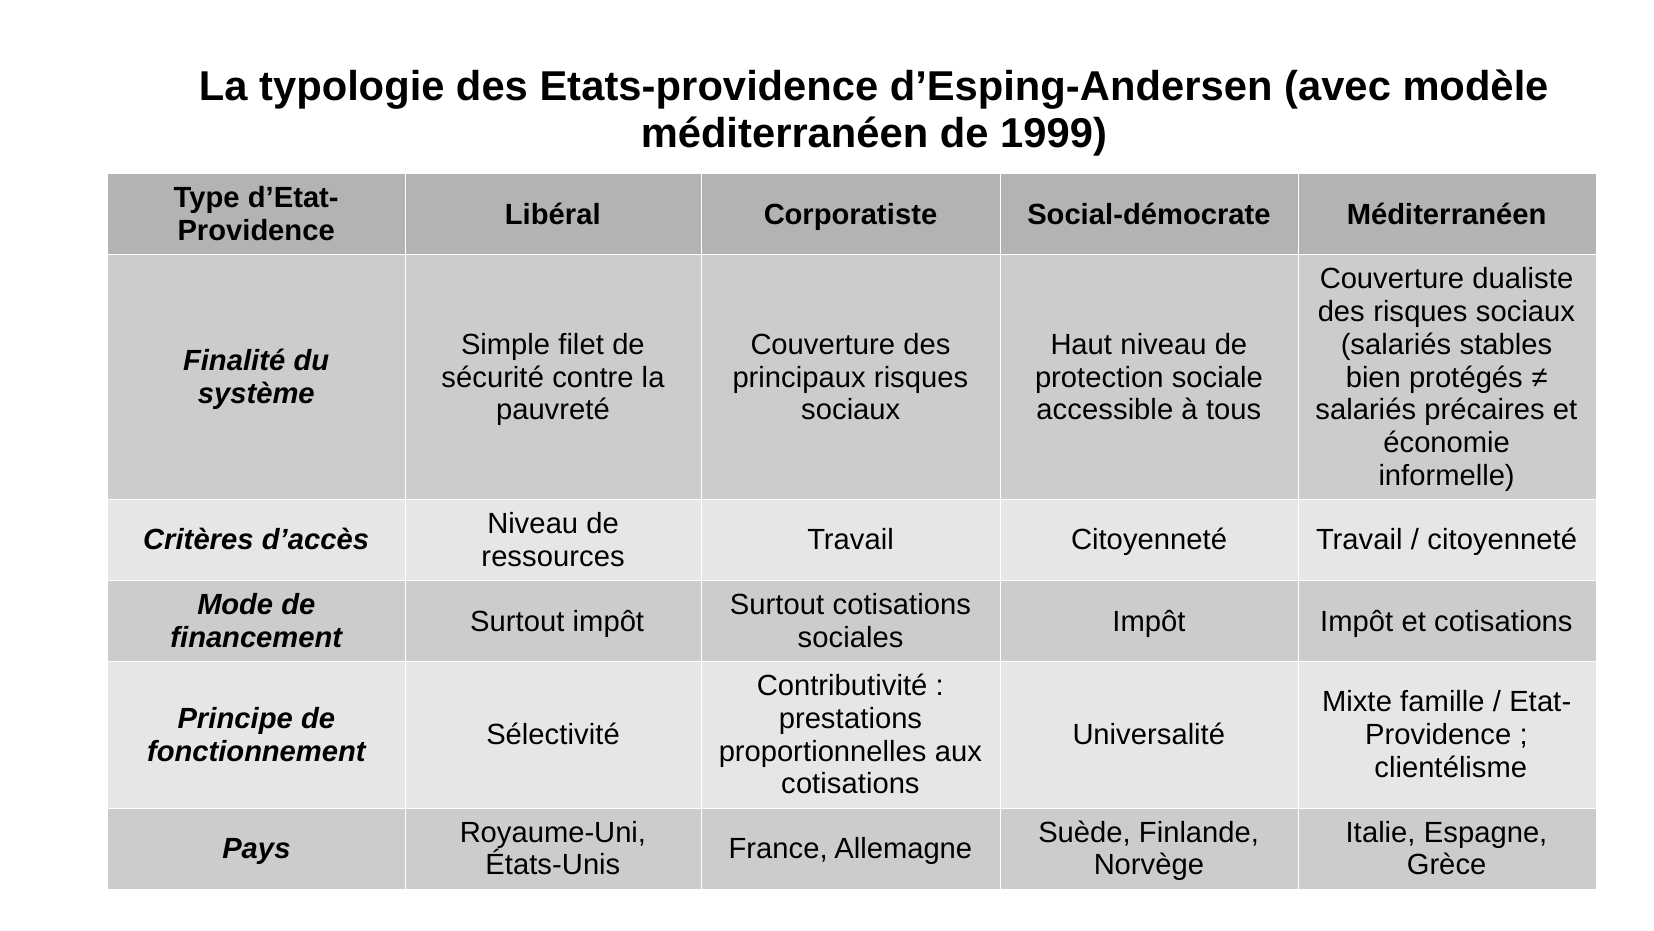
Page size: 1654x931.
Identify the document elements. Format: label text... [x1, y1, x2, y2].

table_cell Mixte famille / Etat-Providence ; clientélisme [1299, 662, 1596, 808]
table_cell Couverture des principaux risques sociaux [702, 255, 1000, 499]
table_cell Impôt [1001, 581, 1298, 661]
table_cell Principe de fonctionnement [108, 662, 405, 808]
table_cell Couverture dualiste des risques sociaux (salariés stables bien protégés ≠ salariés précaires et économie informelle) [1299, 255, 1596, 499]
table_cell Contributivité : prestations proportionnelles aux cotisations [702, 662, 1000, 808]
table_cell Royaume-Uni, États-Unis [406, 809, 701, 889]
table_cell Citoyenneté [1001, 500, 1298, 580]
table_cell Haut niveau de protection sociale accessible à tous [1001, 255, 1298, 499]
table_cell Finalité du système [108, 255, 405, 499]
table_cell Suède, Finlande, Norvège [1001, 809, 1298, 889]
table_cell Surtout cotisations sociales [702, 581, 1000, 661]
table_header Corporatiste [702, 174, 1000, 254]
table_cell Travail / citoyenneté [1299, 500, 1596, 580]
table_cell Sélectivité [406, 662, 701, 808]
table_cell France, Allemagne [702, 809, 1000, 889]
table_cell Travail [702, 500, 1000, 580]
table_header Libéral [406, 174, 701, 254]
table_cell Pays [108, 809, 405, 889]
table_cell Universalité [1001, 662, 1298, 808]
table_cell Niveau de ressources [406, 500, 701, 580]
table_cell Surtout impôt [406, 581, 701, 661]
list La typologie des Etats-providence d’Esping-Andersen (avec modèle méditerranéen de 1999) [94, 62, 1583, 603]
table_cell Mode de financement [108, 581, 405, 661]
table_header Type d’Etat-Providence [108, 174, 405, 254]
table_cell Simple filet de sécurité contre la pauvreté [406, 255, 701, 499]
table_cell Impôt et cotisations [1299, 581, 1596, 661]
table_cell Critères d’accès [108, 500, 405, 580]
table_cell Italie, Espagne, Grèce [1299, 809, 1596, 889]
table_header Méditerranéen [1299, 174, 1596, 254]
table_header Social-démocrate [1001, 174, 1298, 254]
